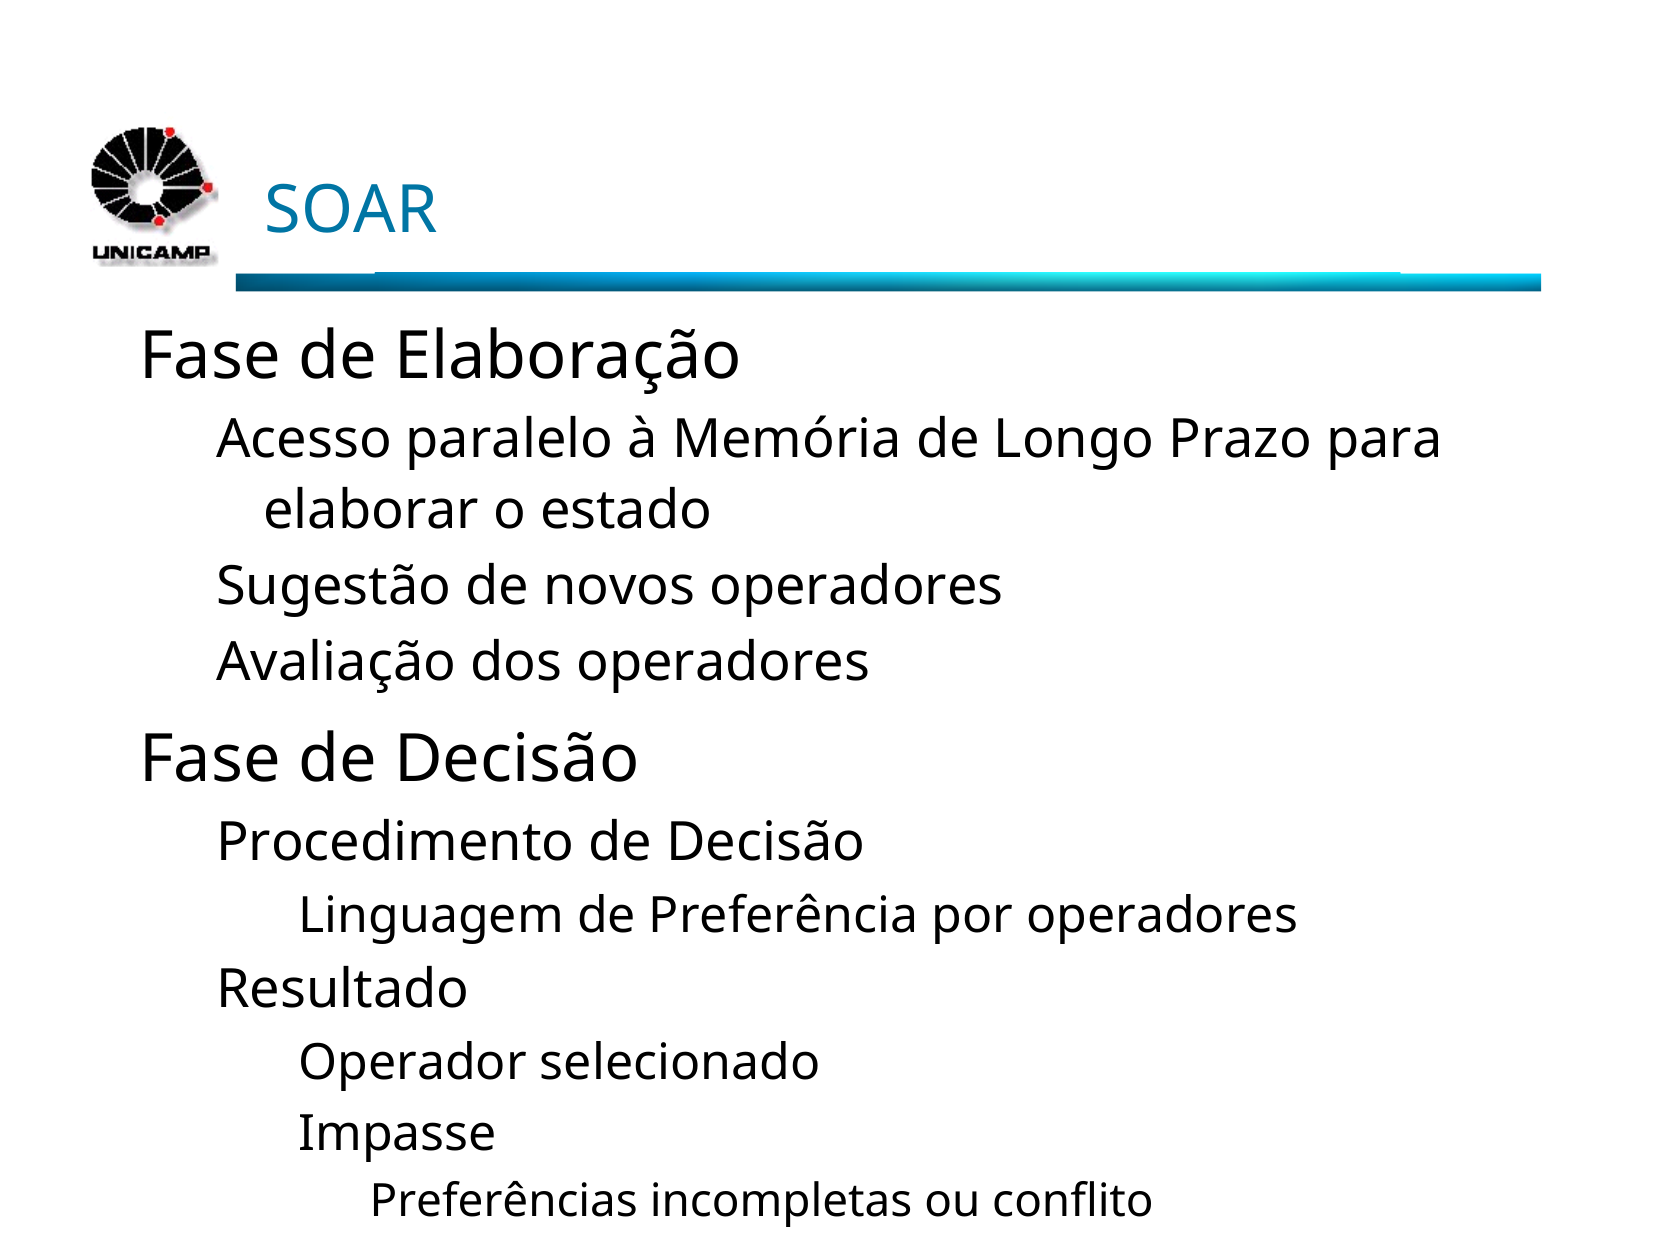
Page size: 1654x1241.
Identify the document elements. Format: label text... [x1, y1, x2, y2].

picture [125, 272, 1654, 295]
list Fase de Elaboração Acesso paralelo à Memória de Longo Prazo para elaborar o estado Sugestão de novos operadores Avaliação dos operadores Fase de Decisão Procedimento de Decisão Linguagem de Preferência por operadores Resultado Operador selecionado Impasse Preferências incompletas ou conflito [121, 309, 1534, 1182]
title SOAR [264, 42, 1534, 250]
